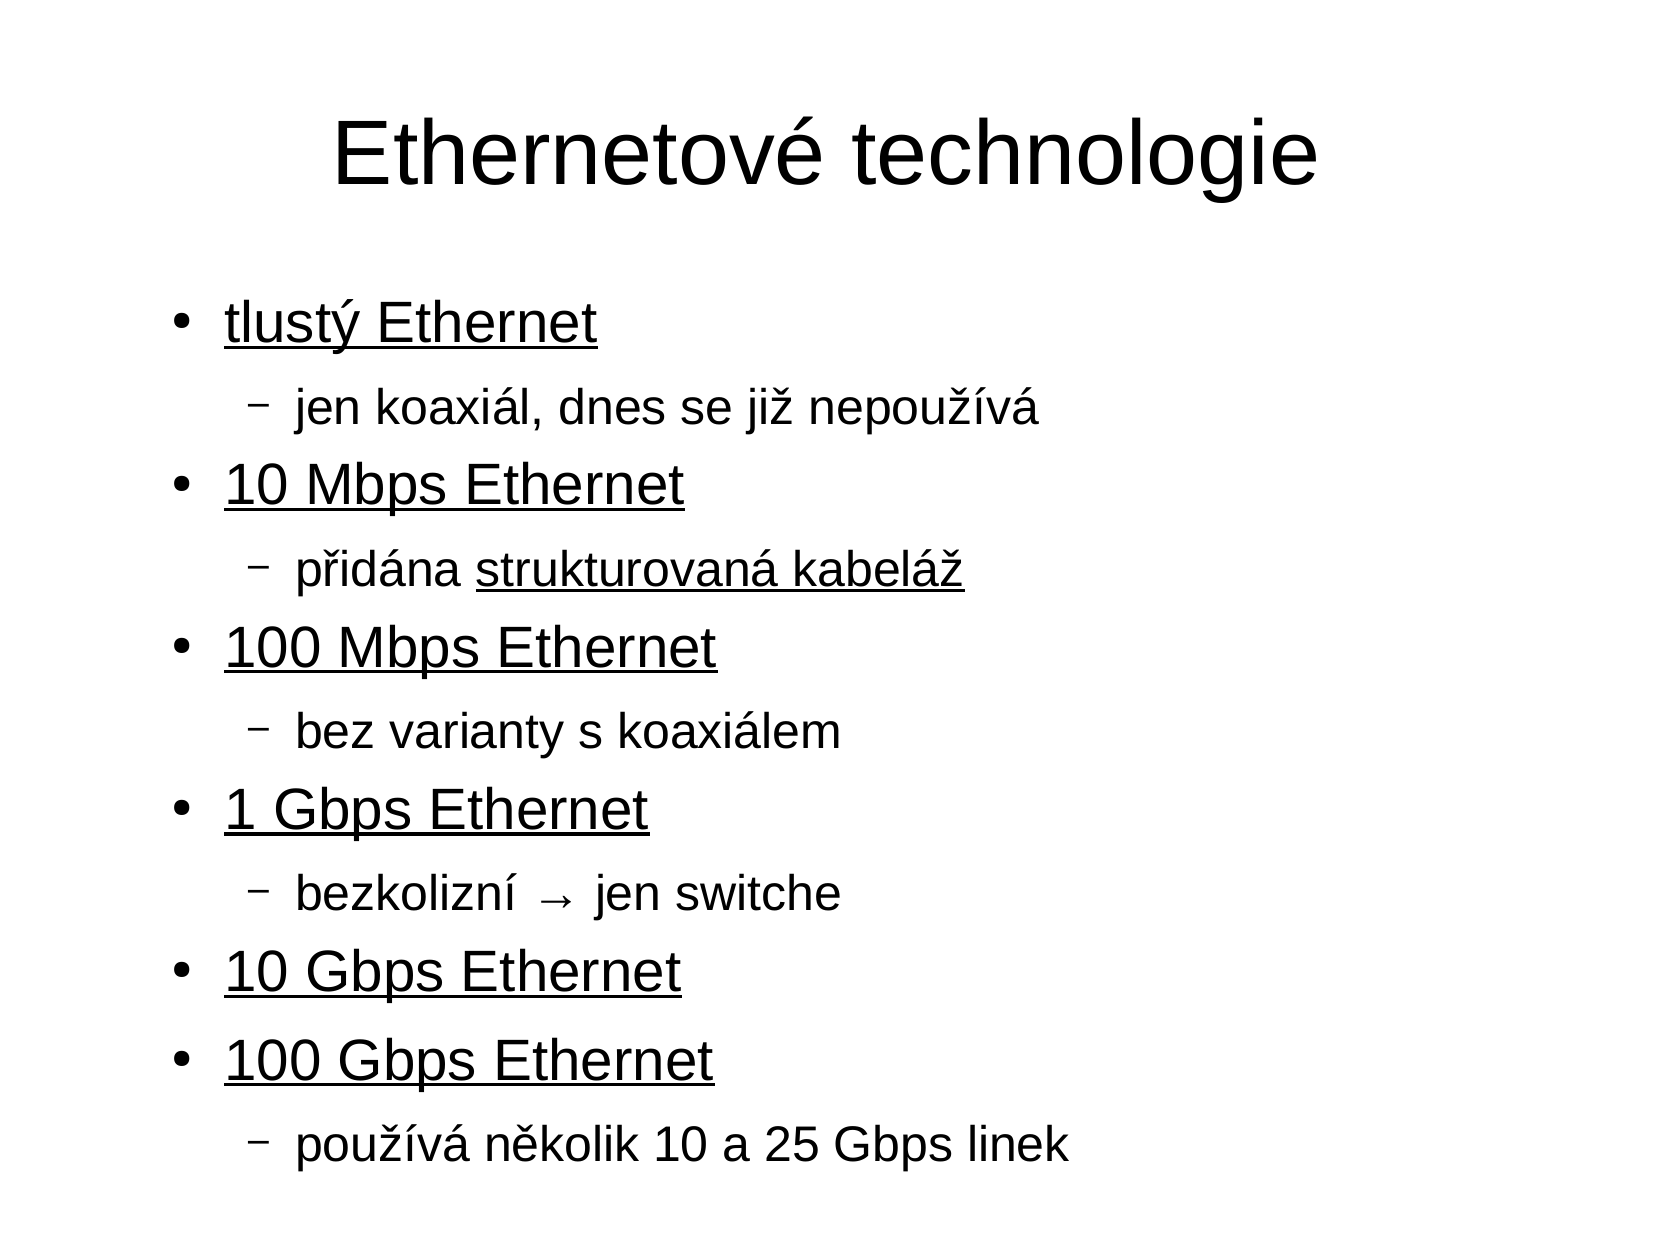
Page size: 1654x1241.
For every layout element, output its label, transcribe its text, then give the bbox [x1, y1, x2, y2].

title Ethernetové technologie [82, 56, 1571, 250]
list tlustý Ethernet jen koaxiál, dnes se již nepoužívá 10 Mbps Ethernet přidána strukturovaná kabeláž 100 Mbps Ethernet bez varianty s koaxiálem 1 Gbps Ethernet bezkolizní → jen switche 10 Gbps Ethernet 100 Gbps Ethernet používá několik 10 a 25 Gbps linek [82, 290, 1571, 1171]
